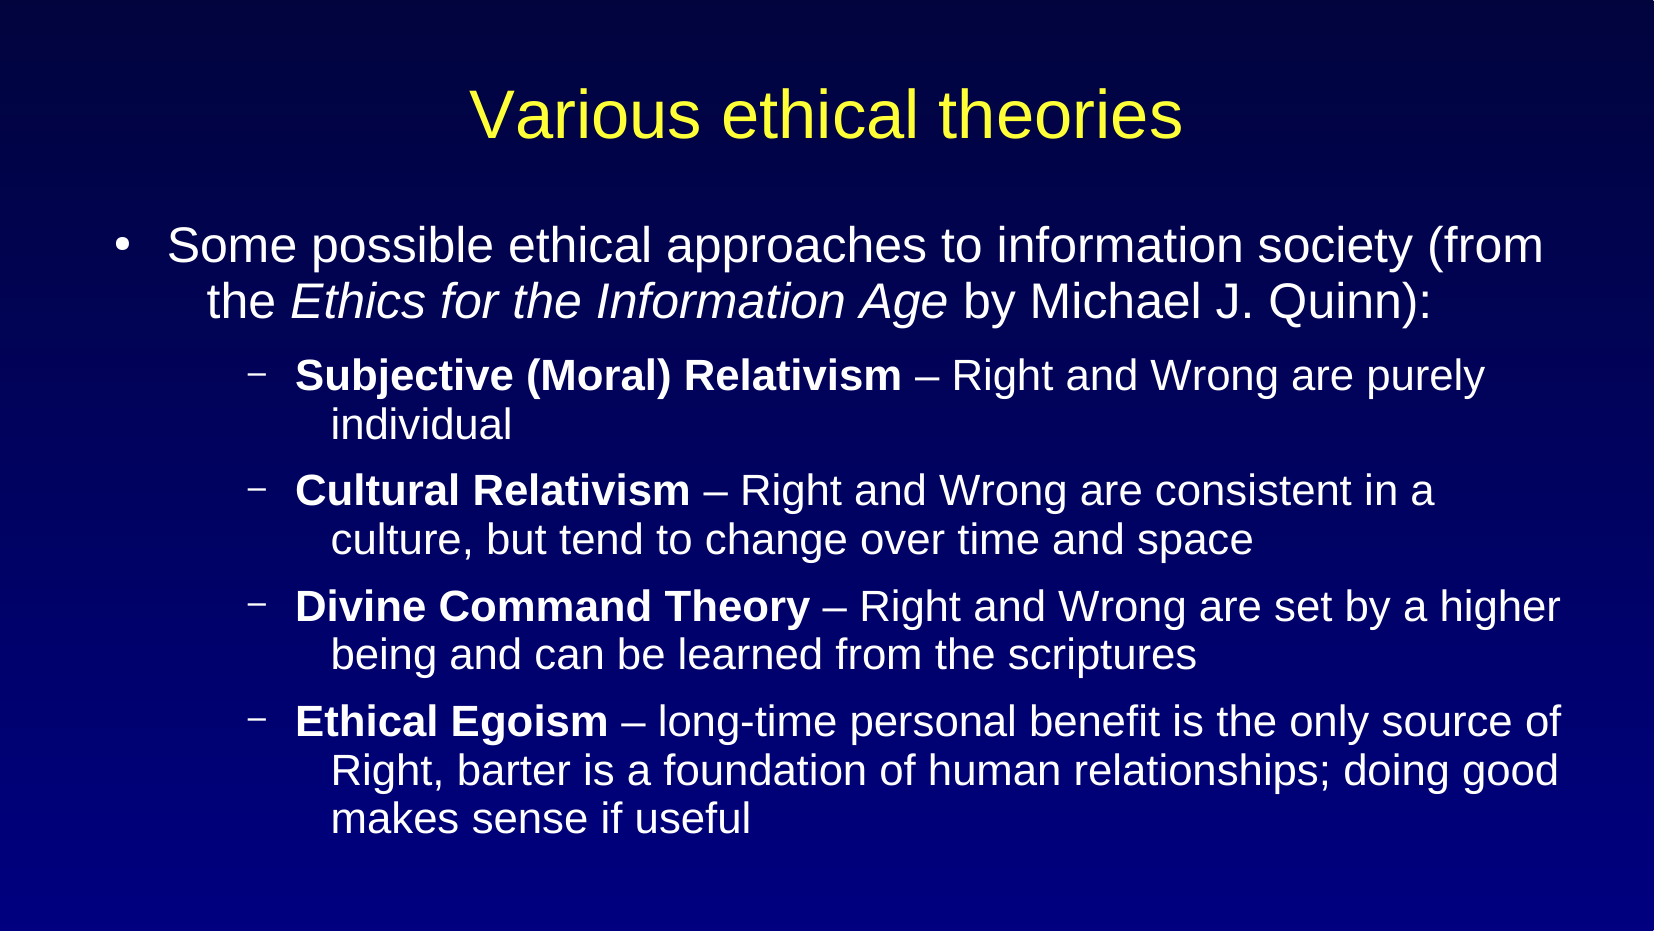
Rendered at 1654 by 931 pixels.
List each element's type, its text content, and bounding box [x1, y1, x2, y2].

list Some possible ethical approaches to information society (from the Ethics for the Information Age by Michael J. Quinn): Subjective (Moral) Relativism – Right and Wrong are purely individual Cultural Relativism – Right and Wrong are consistent in a culture, but tend to change over time and space Divine Command Theory – Right and Wrong are set by a higher being and can be learned from the scriptures Ethical Egoism – long-time personal benefit is the only source of Right, barter is a foundation of human relationships; doing good makes sense if useful [82, 217, 1571, 844]
title Various ethical theories [82, 37, 1571, 193]
